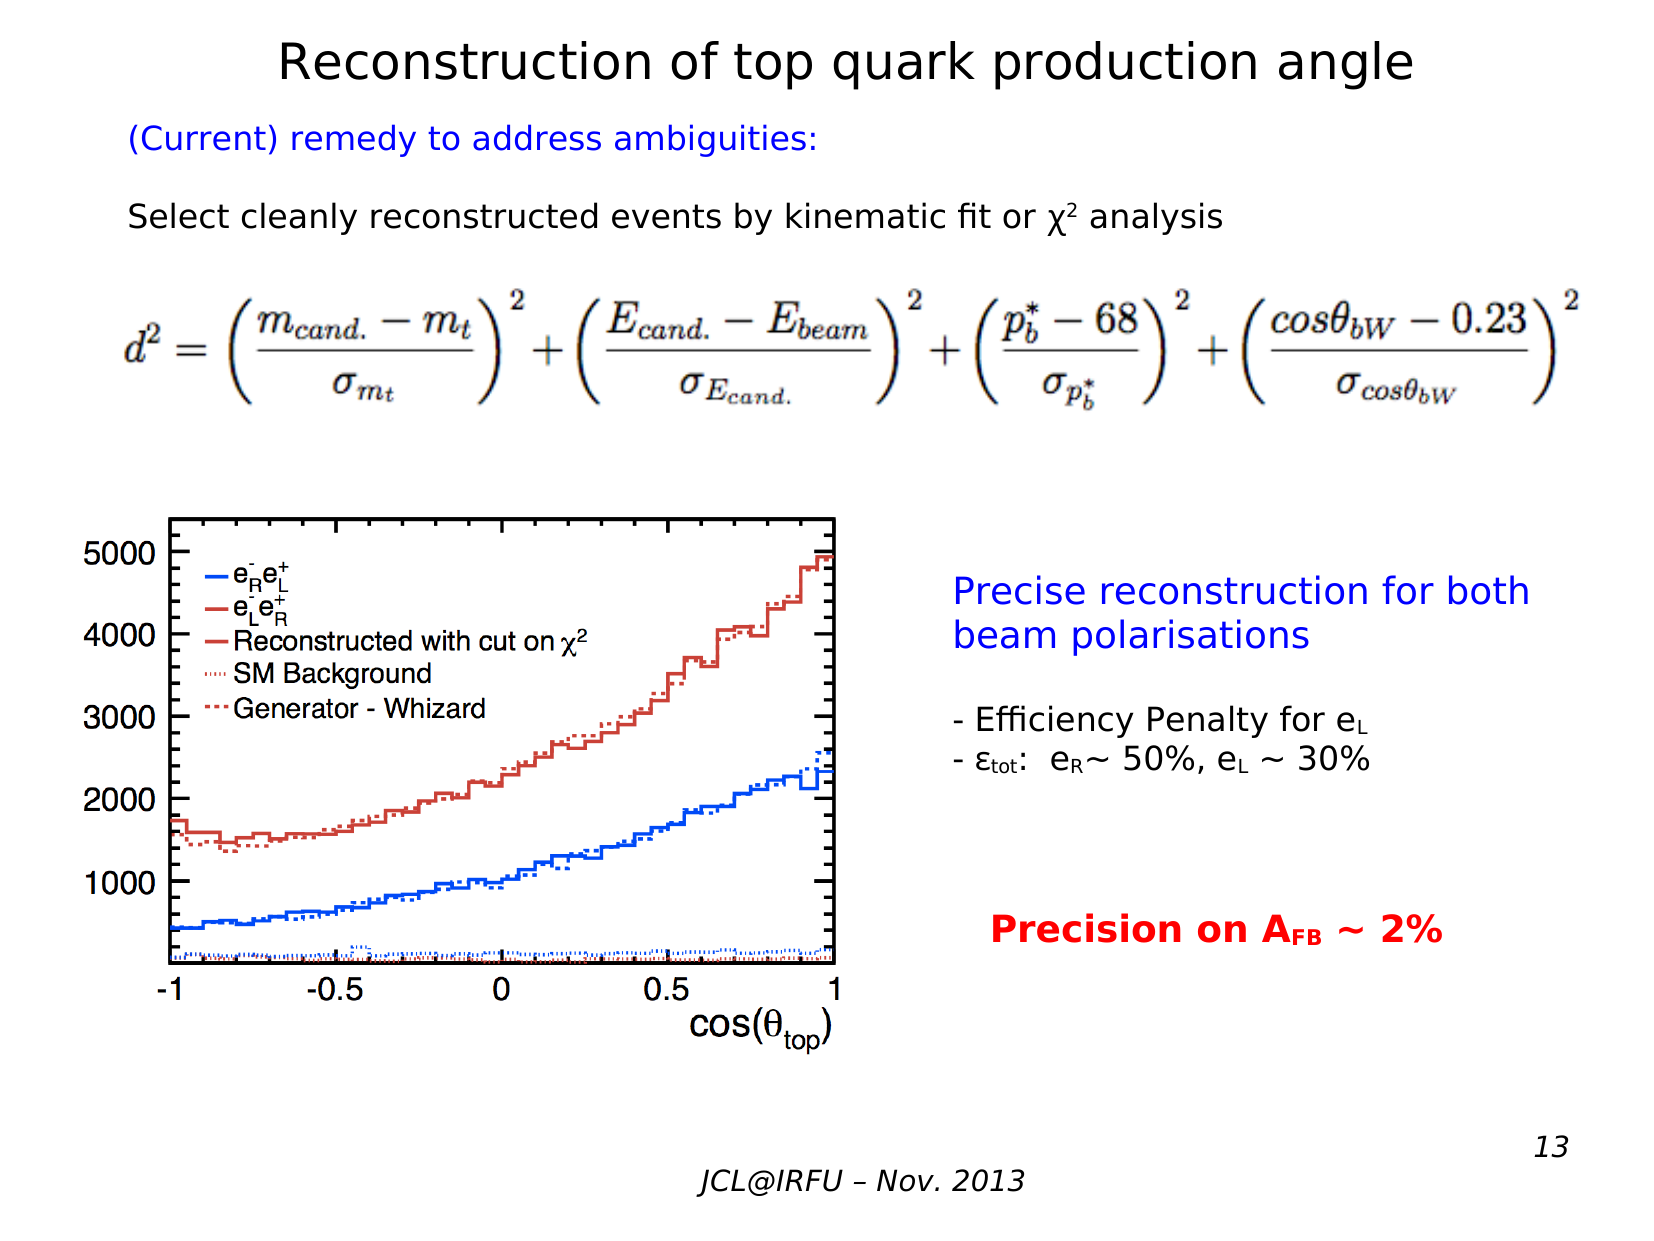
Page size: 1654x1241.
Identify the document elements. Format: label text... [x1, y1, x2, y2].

text_box Precise reconstruction for both beam polarisations - Efficiency Penalty for eL - εtot: eR~ 50%, eL ~ 30% [937, 562, 1556, 905]
text_box Precision on AFB ~ 2% [975, 900, 1564, 971]
text_box Reconstruction of top quark production angle [263, 25, 1428, 125]
picture [73, 264, 1597, 440]
text_box (Current) remedy to address ambiguities: Select cleanly reconstructed events by kinematic fit or χ2 analysis [112, 112, 1388, 264]
picture [19, 472, 904, 1071]
